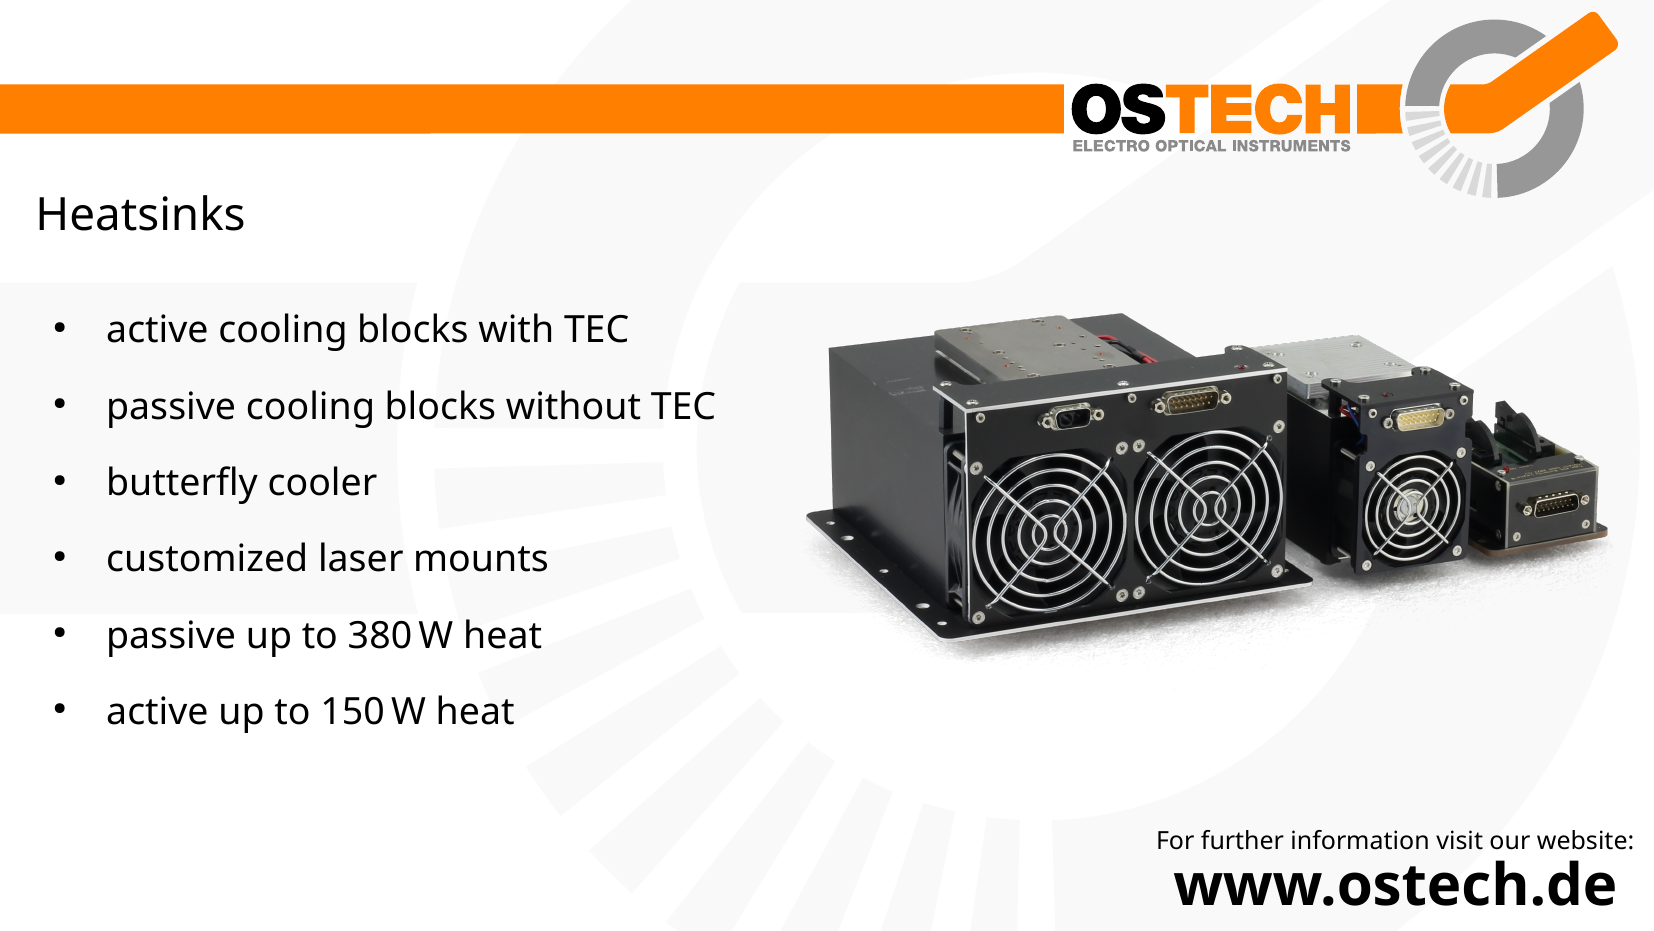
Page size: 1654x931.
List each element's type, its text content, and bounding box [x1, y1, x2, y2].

list active cooling blocks with TEC passive cooling blocks without TEC butterfly cooler customized laser mounts passive up to 380 W heat active up to 150 W heat [35, 295, 756, 827]
title Heatsinks [35, 181, 1312, 243]
picture [720, 313, 1654, 699]
